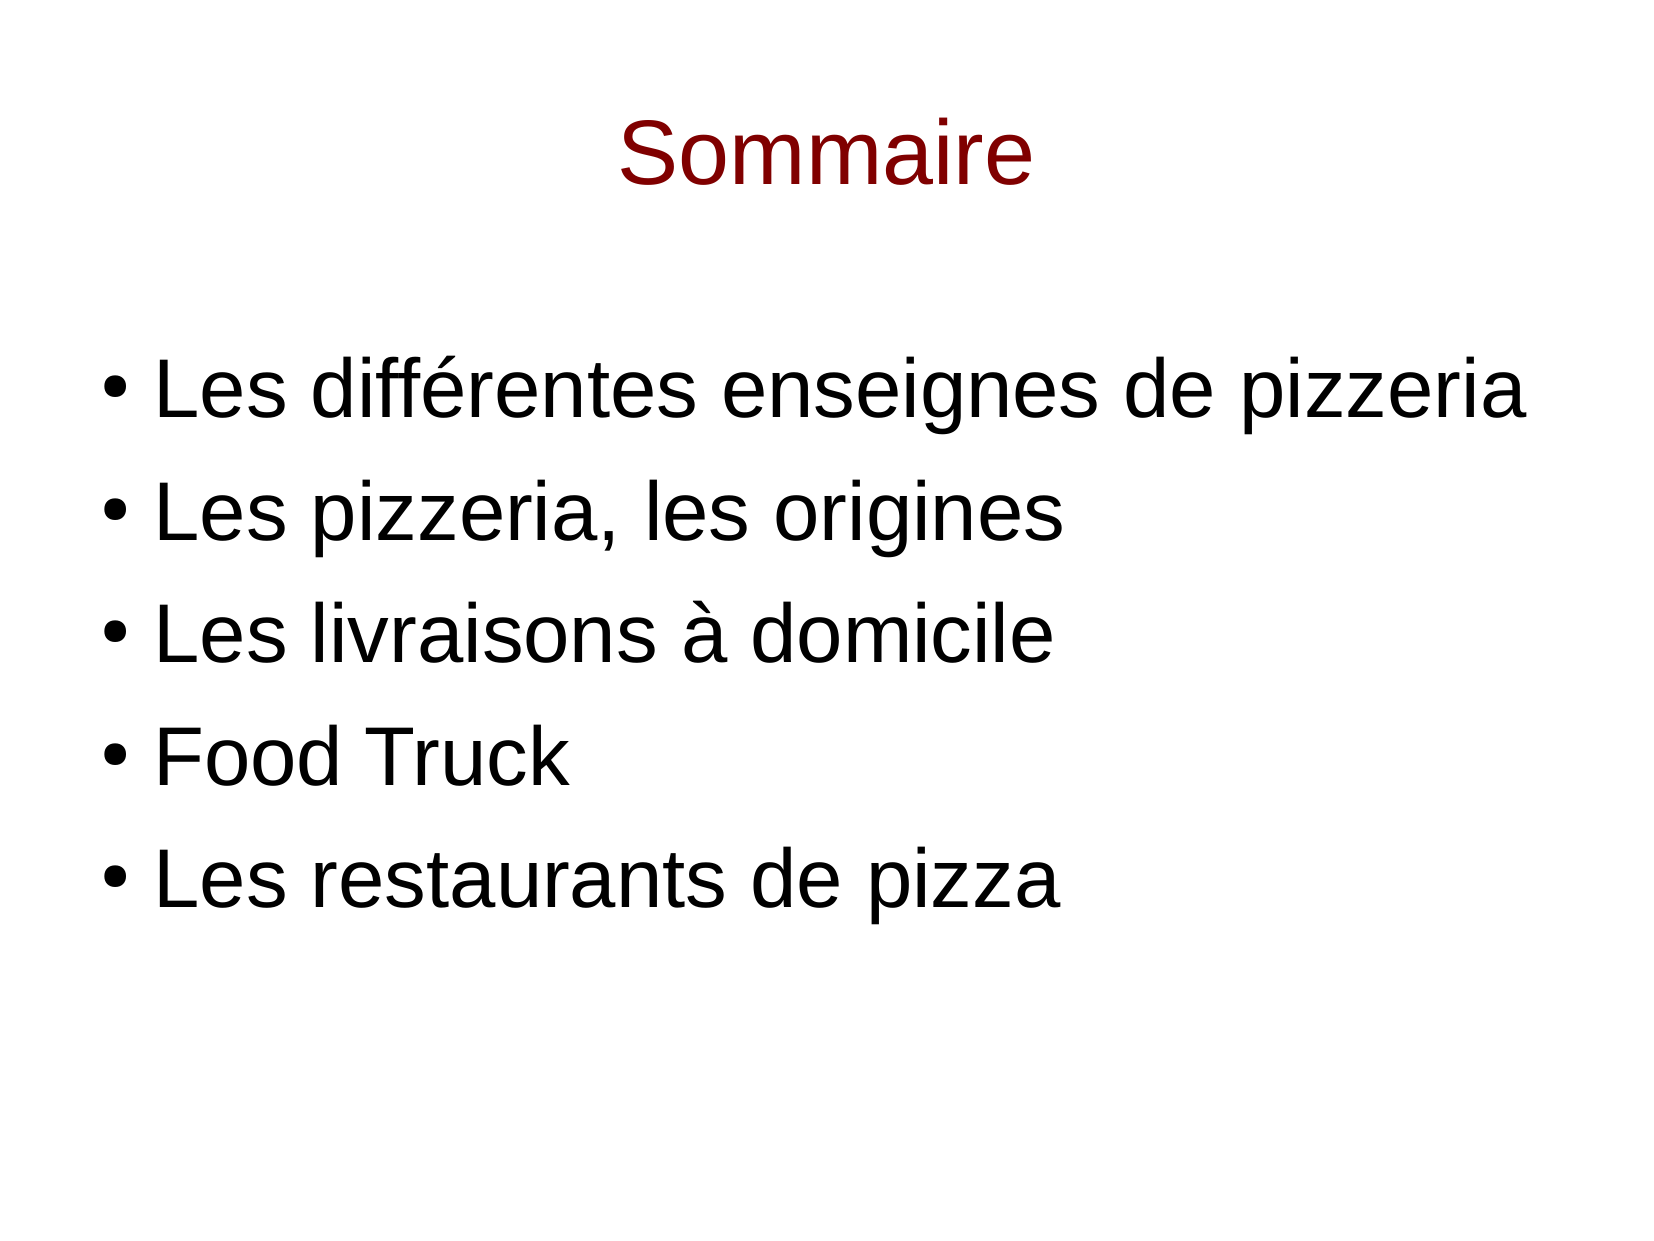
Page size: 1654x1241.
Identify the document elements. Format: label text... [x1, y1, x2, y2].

list Les différentes enseignes de pizzeria Les pizzeria, les origines Les livraisons à domicile Food Truck Les restaurants de pizza [82, 342, 1571, 962]
title Sommaire [82, 49, 1571, 257]
